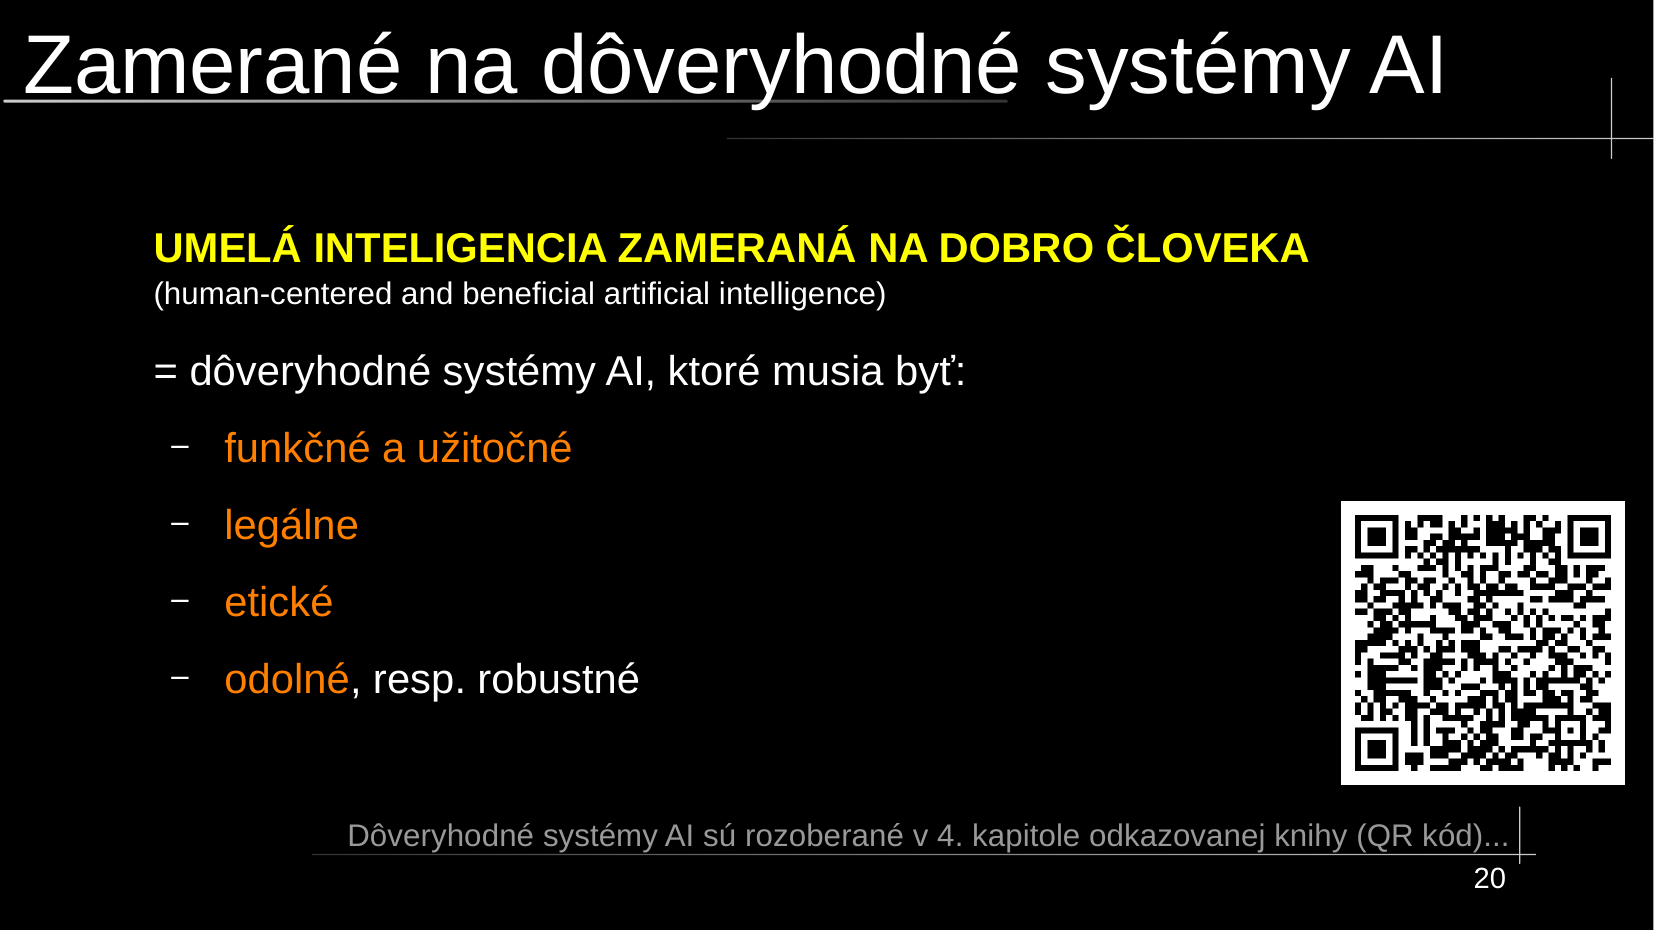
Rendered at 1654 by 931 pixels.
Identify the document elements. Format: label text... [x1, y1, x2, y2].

title Dôveryhodné systémy AI sú rozoberané v 4. kapitole odkazovanej knihy (QR kód)... [29, 800, 1512, 871]
list UMELÁ INTELIGENCIA ZAMERANÁ NA DOBRO ČLOVEKA (human-centered and beneficial artificial intelligence) = dôveryhodné systémy AI, ktoré musia byť: funkčné a užitočné legálne etické odolné, resp. robustné [82, 217, 1571, 758]
title Zamerané na dôveryhodné systémy AI [23, 11, 1589, 119]
picture [1341, 501, 1625, 785]
